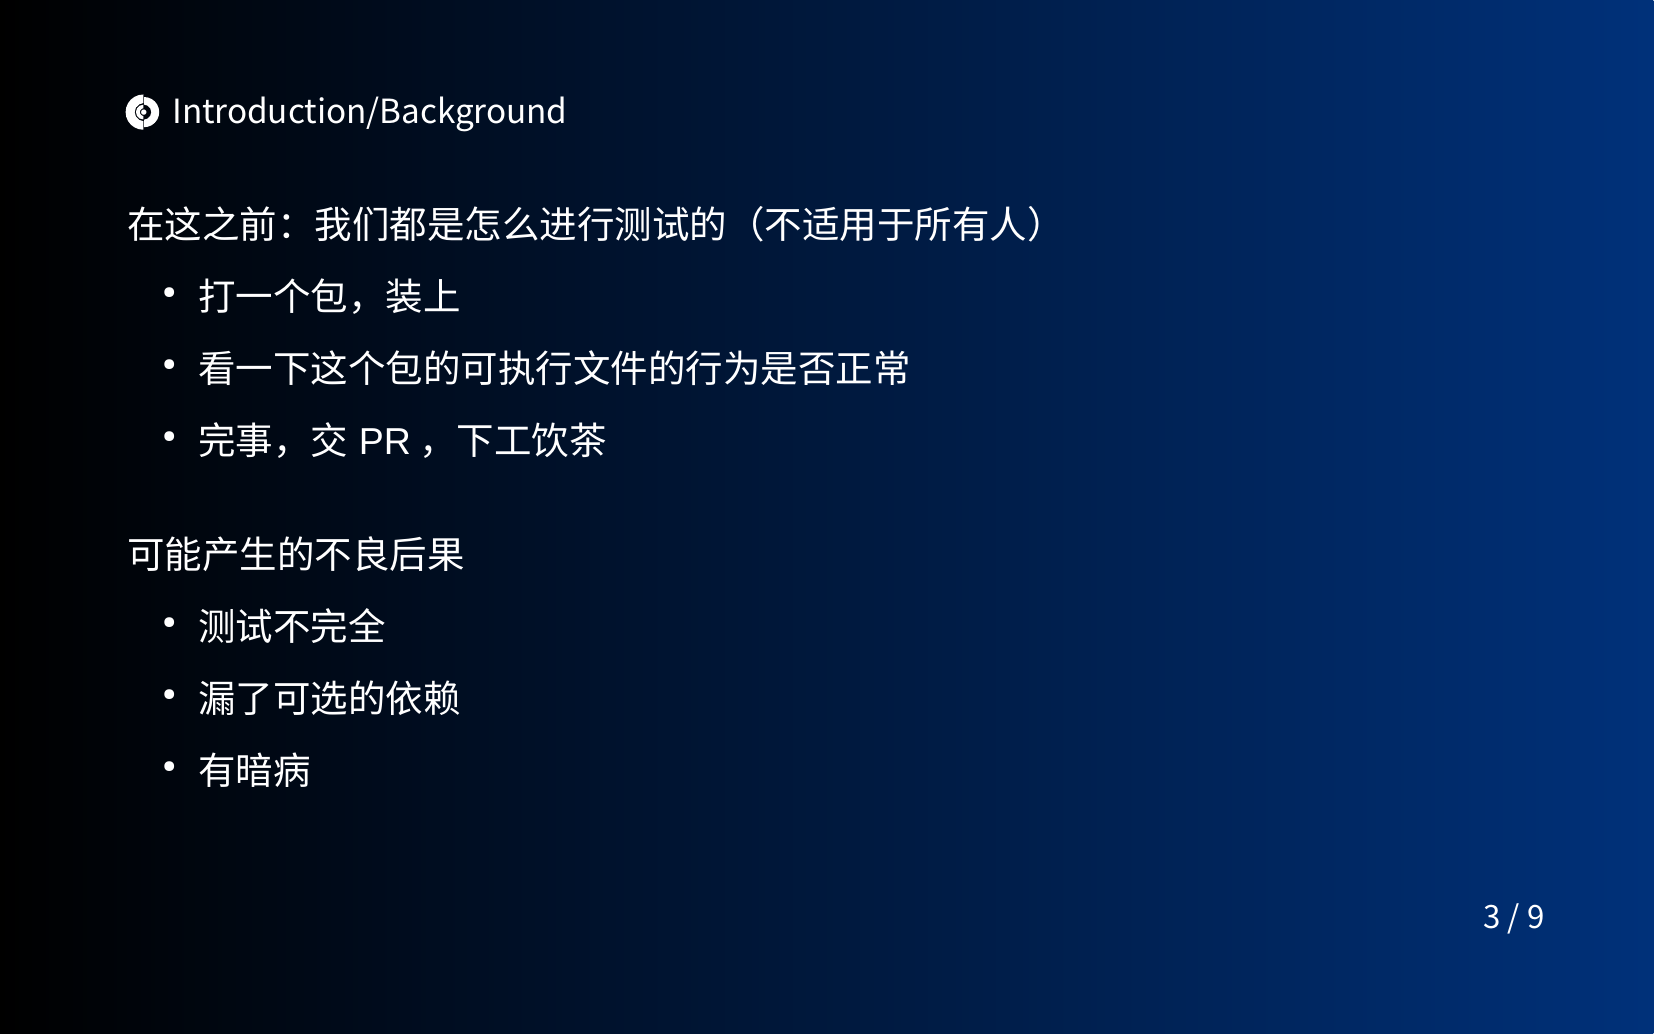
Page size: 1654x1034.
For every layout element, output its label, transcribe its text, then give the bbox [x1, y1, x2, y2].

text_box Introduction/Background [172, 84, 1654, 134]
text_box 在这之前：我们都是怎么进行测试的（不适用于所有人） 打一个包，装上 看一下这个包的可执行文件的行为是否正常 完事，交PR，下工饮茶 [112, 187, 1388, 517]
text_box 可能产生的不良后果 测试不完全 漏了可选的依赖 有暗病 [112, 517, 1388, 803]
text_box <编号> / 9 [1086, 885, 1560, 957]
picture [118, 88, 167, 136]
